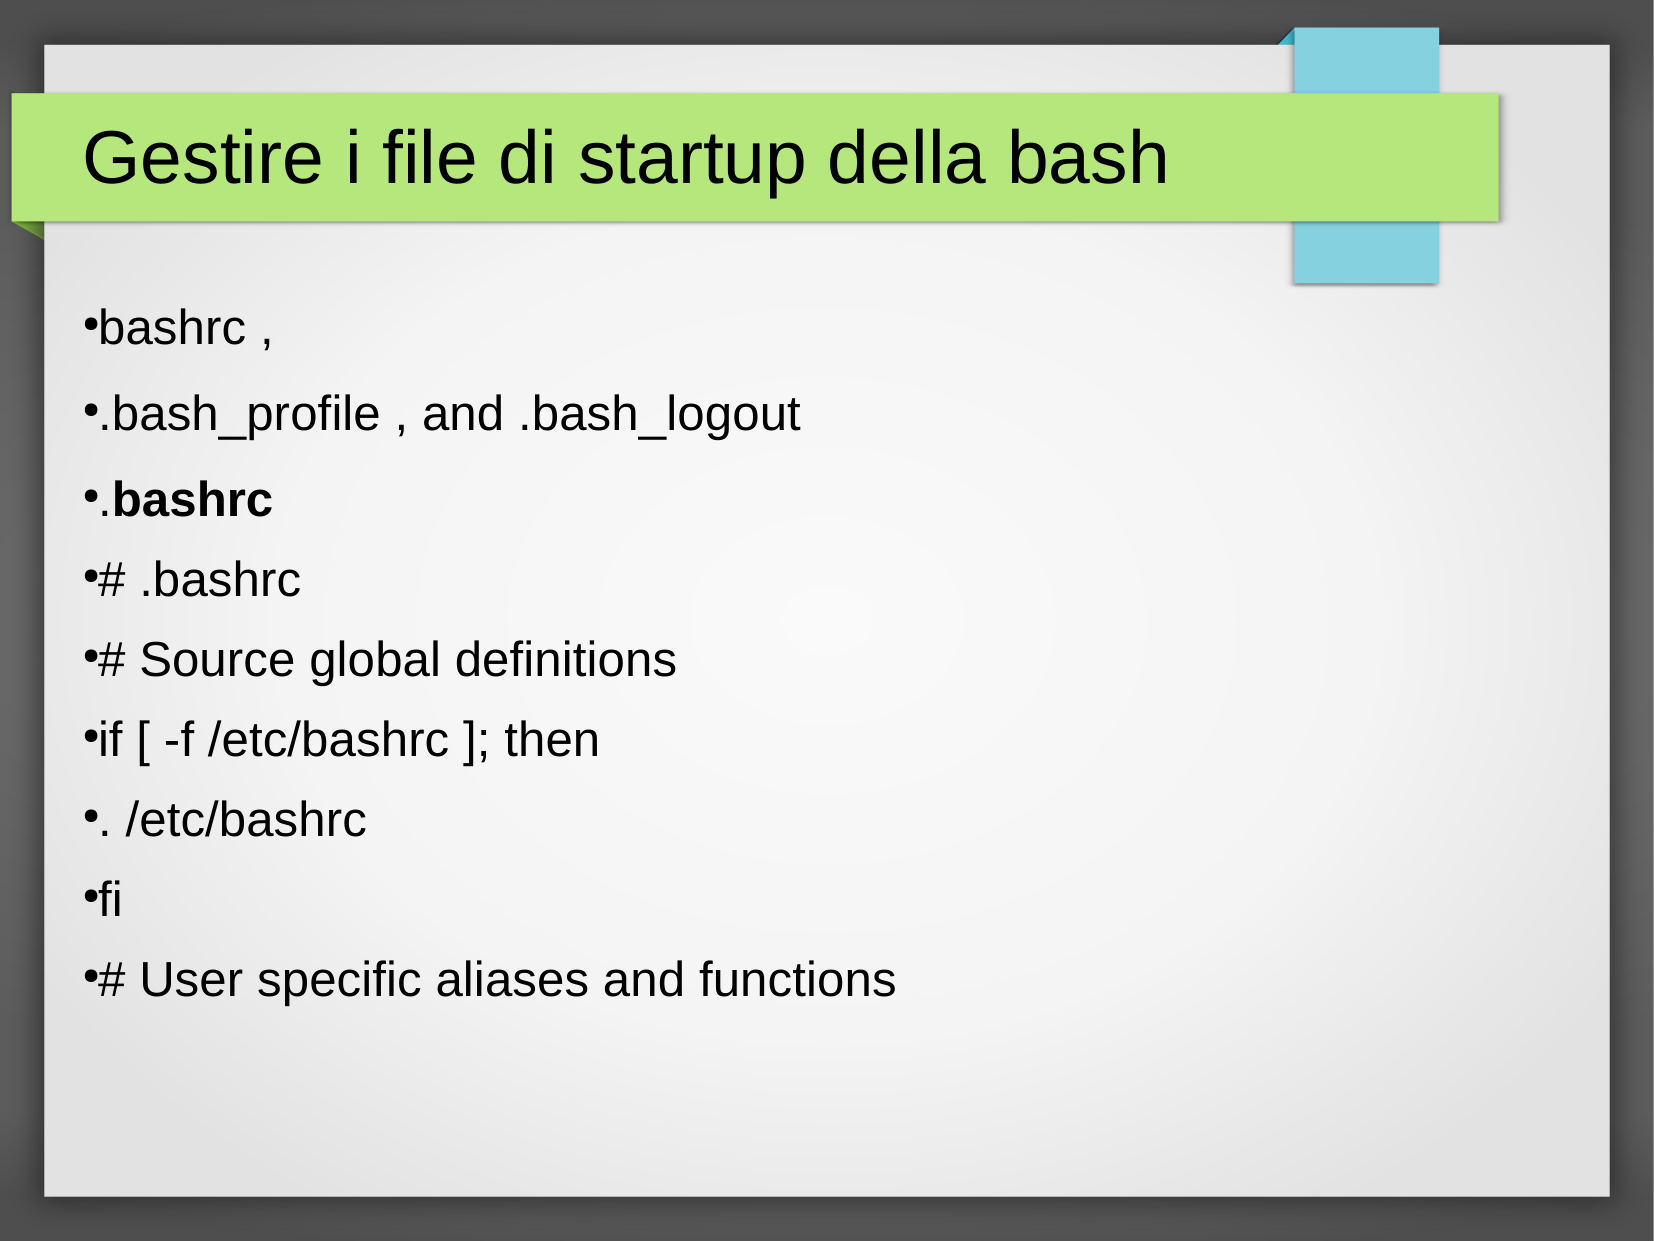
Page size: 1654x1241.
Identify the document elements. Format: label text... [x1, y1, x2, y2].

picture [0, 0, 1654, 1241]
list bashrc , .bash_profile , and .bash_logout .bashrc # .bashrc # Source global definitions if [ -f /etc/bashrc ]; then . /etc/bashrc fi # User specific aliases and functions [82, 295, 1571, 1015]
title Gestire i file di startup della bash [82, 94, 1264, 213]
